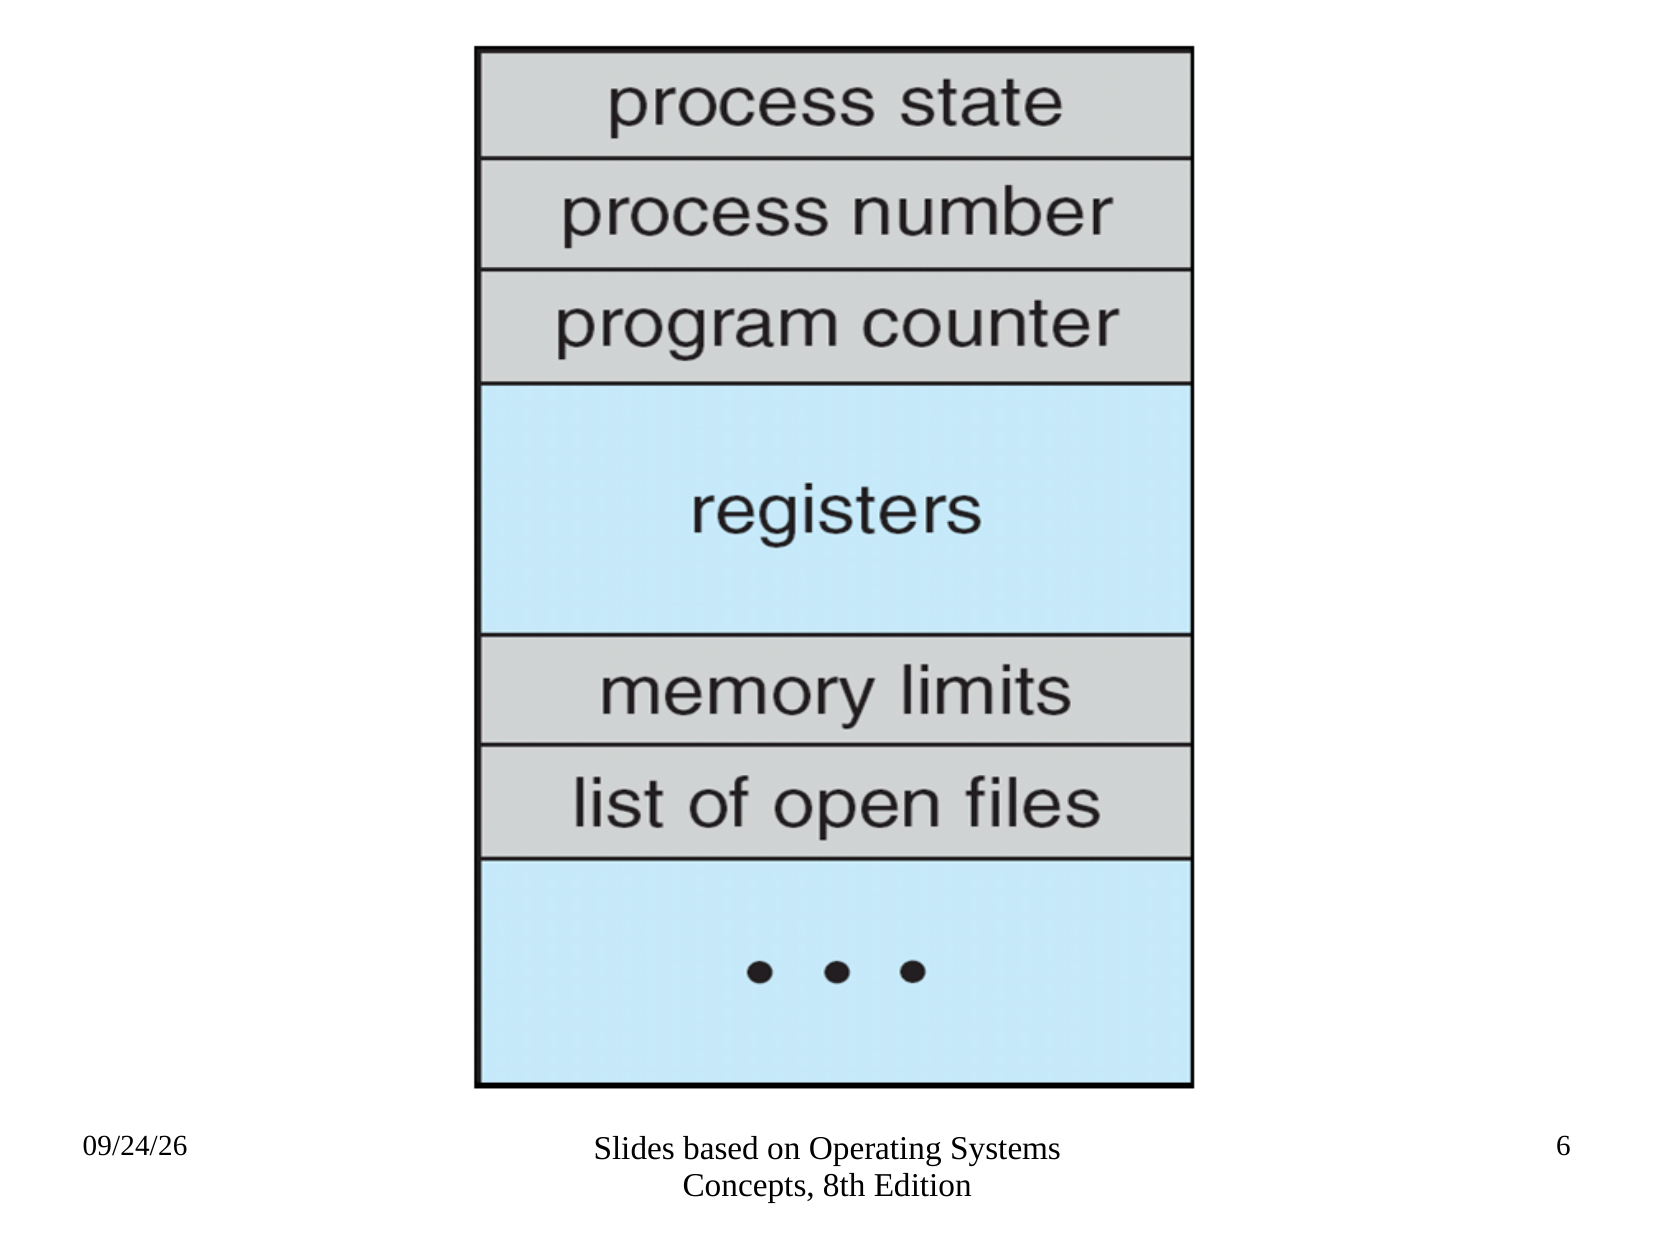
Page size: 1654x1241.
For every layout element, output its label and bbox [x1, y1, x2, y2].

picture [463, 36, 1206, 1096]
